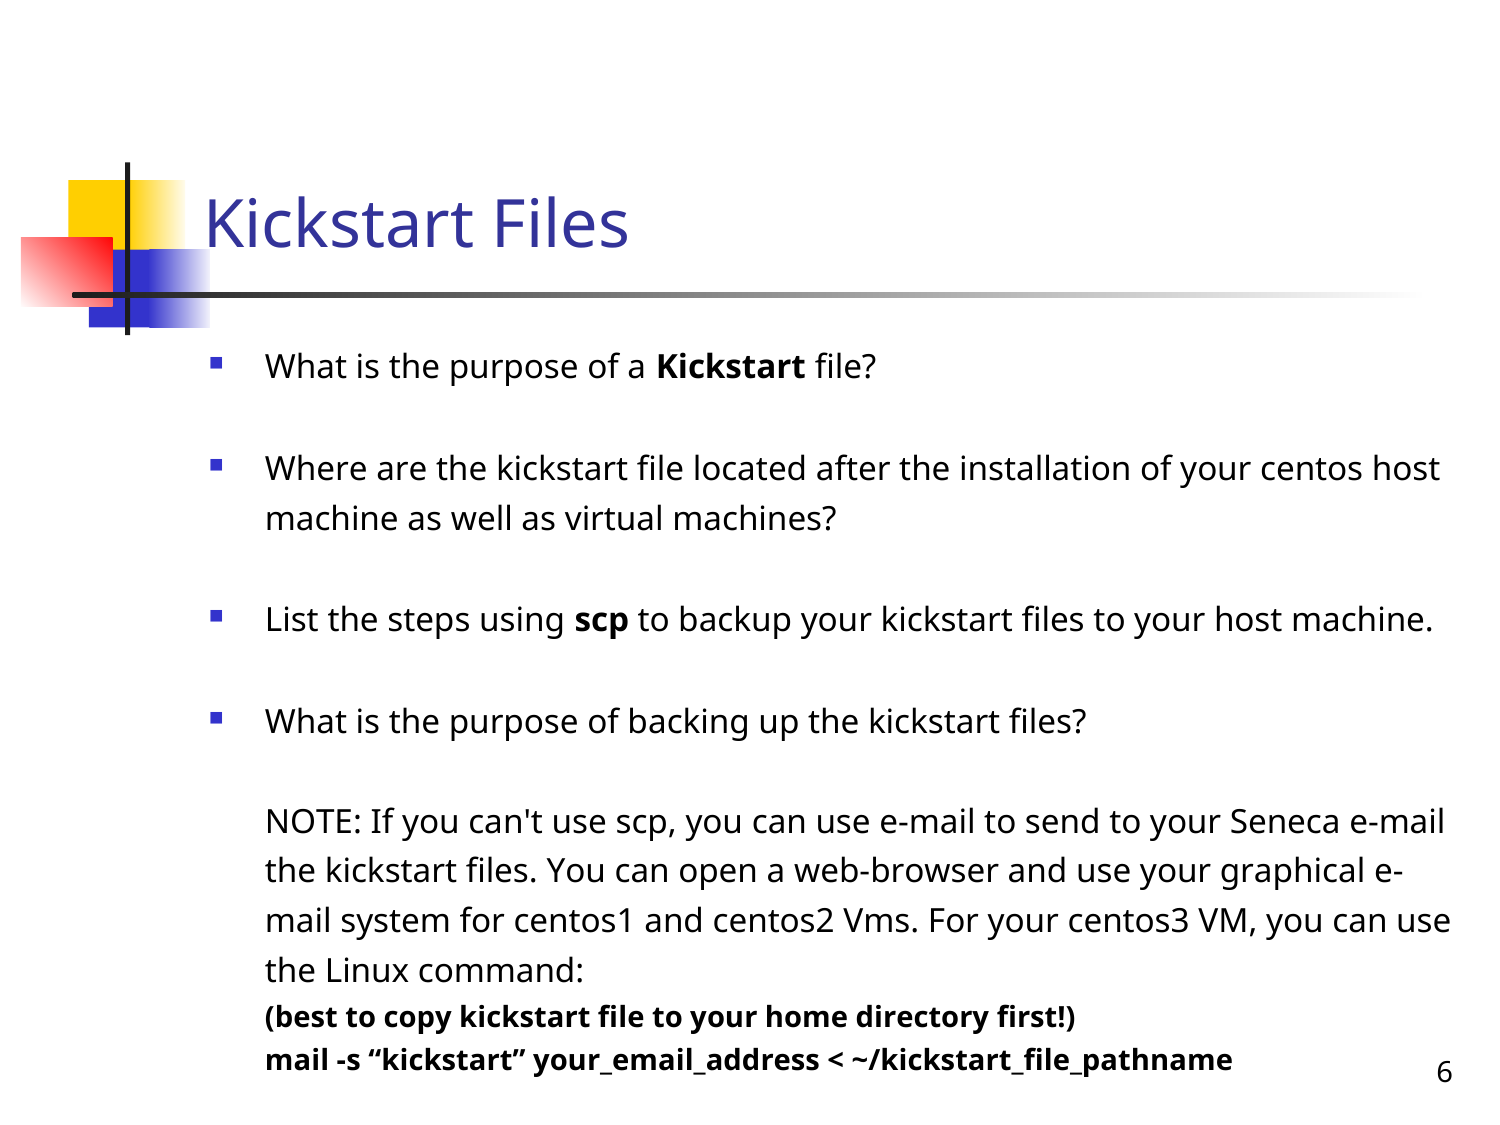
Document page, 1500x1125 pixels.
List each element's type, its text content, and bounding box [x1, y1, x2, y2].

title Kickstart Files [188, 35, 1468, 276]
list What is the purpose of a Kickstart file? Where are the kickstart file located after the installation of your centos host machine as well as virtual machines? List the steps using scp to backup your kickstart files to your host machine. What is the purpose of backing up the kickstart files? NOTE: If you can't use scp, you can use e-mail to send to your Seneca e-mail the kickstart files. You can open a web-browser and use your graphical e-mail system for centos1 and centos2 Vms. For your centos3 VM, you can use the Linux command: (best to copy kickstart file to your home directory first!) mail -s “kickstart” your_email_address < ~/kickstart_file_pathname [193, 331, 1469, 1078]
